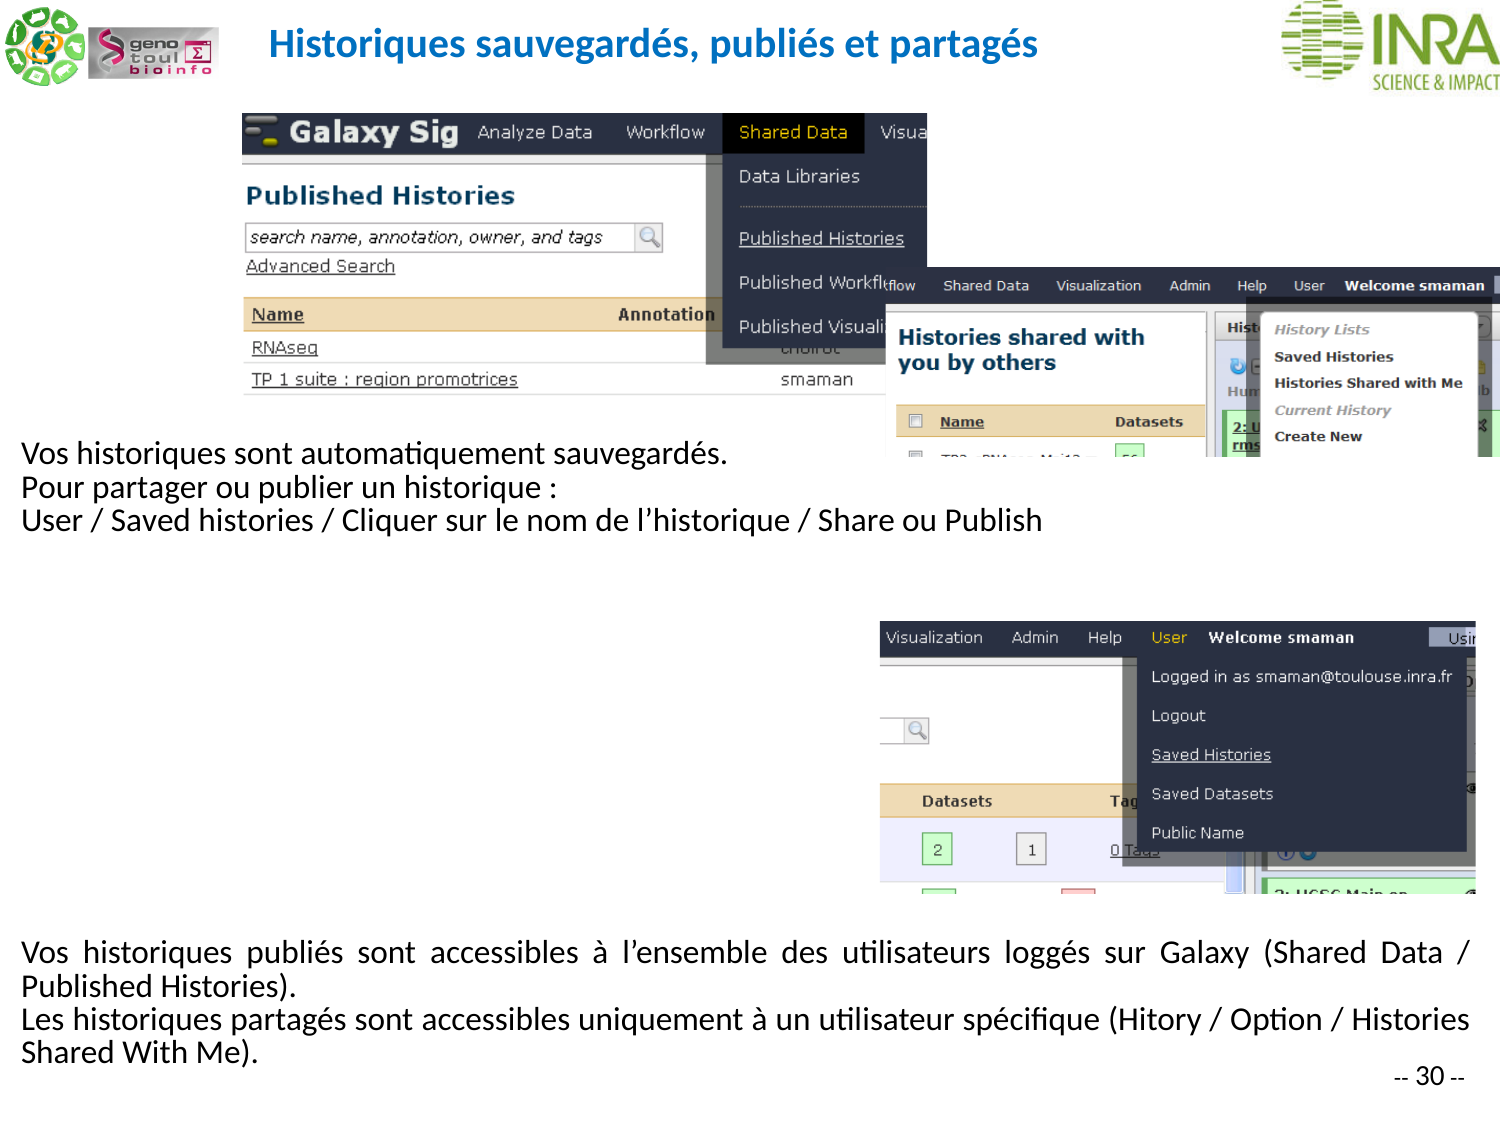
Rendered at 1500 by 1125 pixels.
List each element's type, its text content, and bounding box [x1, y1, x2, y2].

picture [1281, 0, 1500, 110]
picture [242, 113, 1500, 432]
text_box Historiques sauvegardés, publiés et partagés [253, 19, 1270, 86]
picture [88, 27, 219, 79]
text_box Vos historiques sont automatiquement sauvegardés. Pour partager ou publier un historique : User / Saved histories / Cliquer sur le nom de l’historique / Share ou Publish Vos historiques publiés sont accessibles à l’ensemble des utilisateurs loggés sur Galaxy (Shared Data / Published Histories). Les historiques partagés sont accessibles uniquement à un utilisateur spécifique (Hitory / Option / Histories Shared With Me). [5, 432, 1500, 1080]
picture [5, 7, 85, 86]
